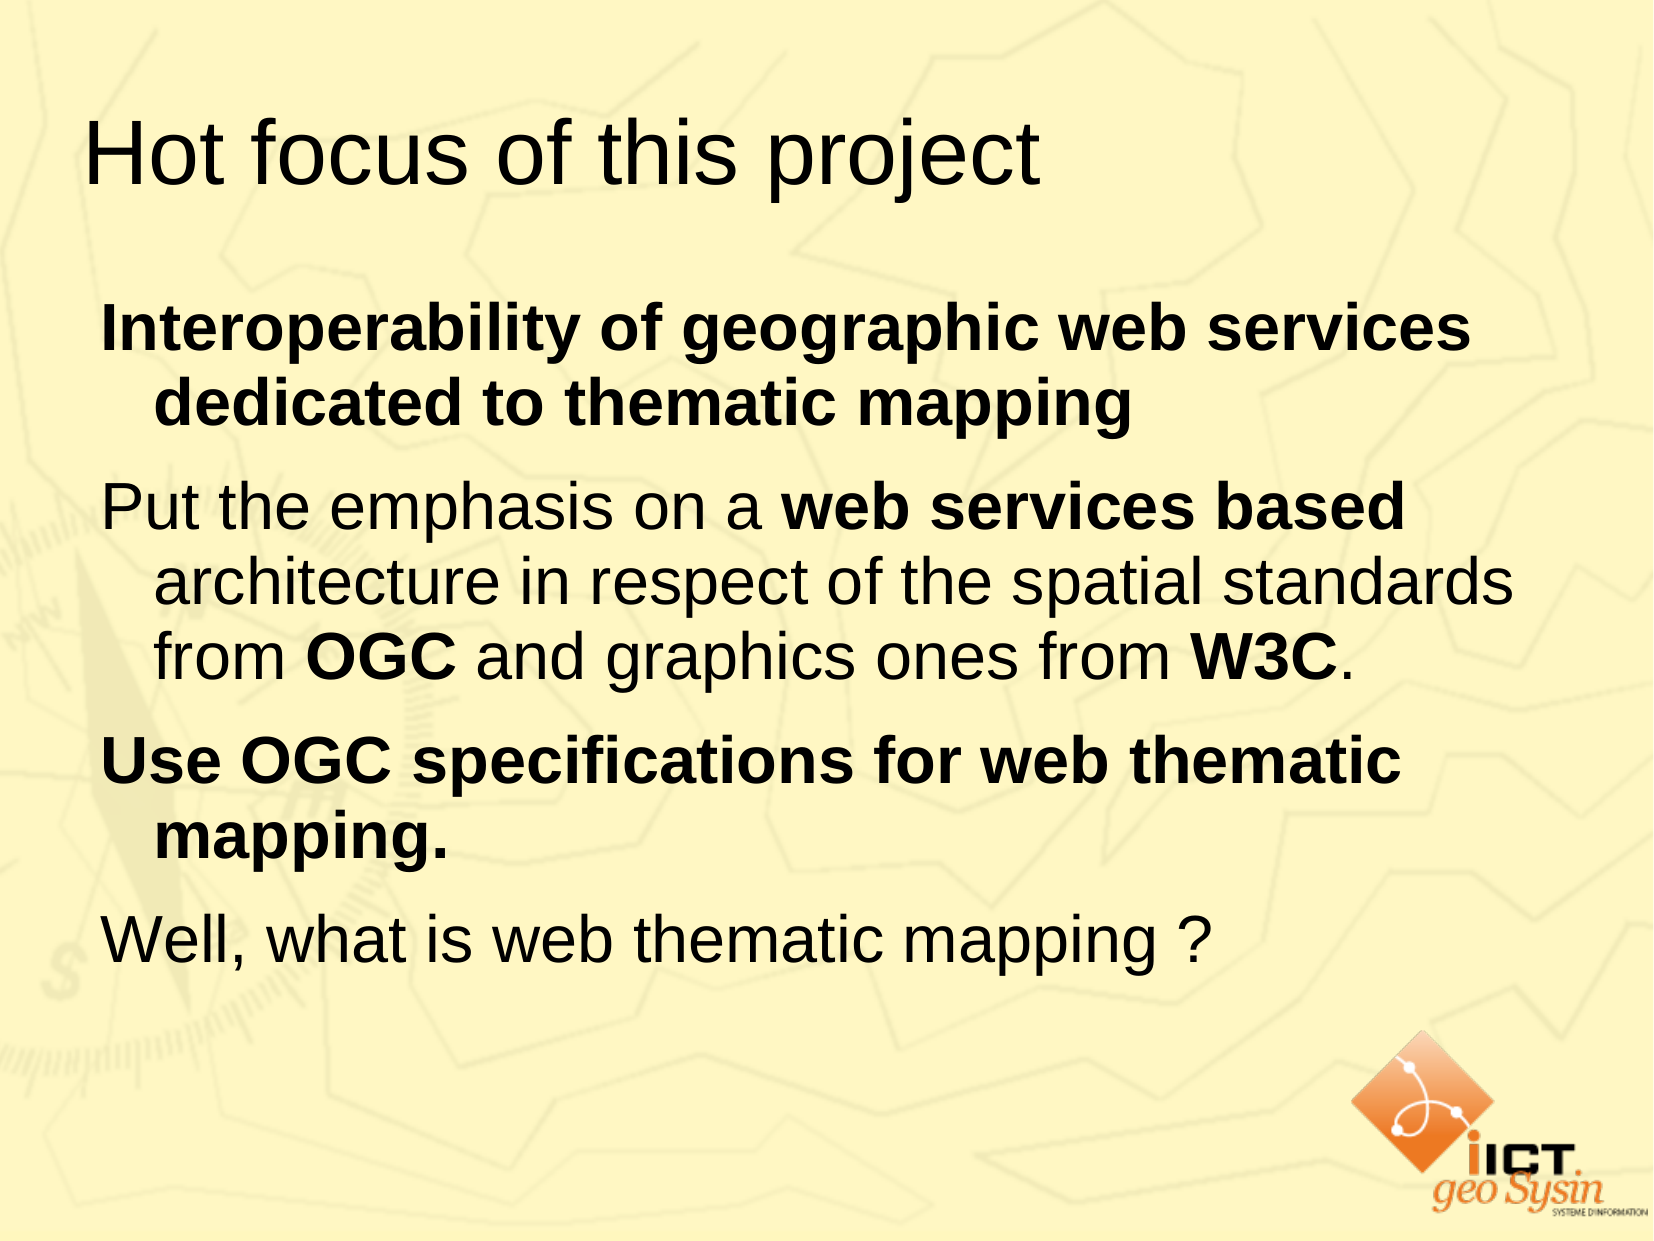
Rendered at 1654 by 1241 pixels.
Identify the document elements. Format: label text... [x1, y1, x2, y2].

picture [0, 0, 1654, 1241]
list Interoperability of geographic web services dedicated to thematic mapping Put the emphasis on a web services based architecture in respect of the spatial standards from OGC and graphics ones from W3C. Use OGC specifications for web thematic mapping. Well, what is web thematic mapping ? [82, 290, 1571, 1006]
title Hot focus of this project [82, 49, 1571, 257]
